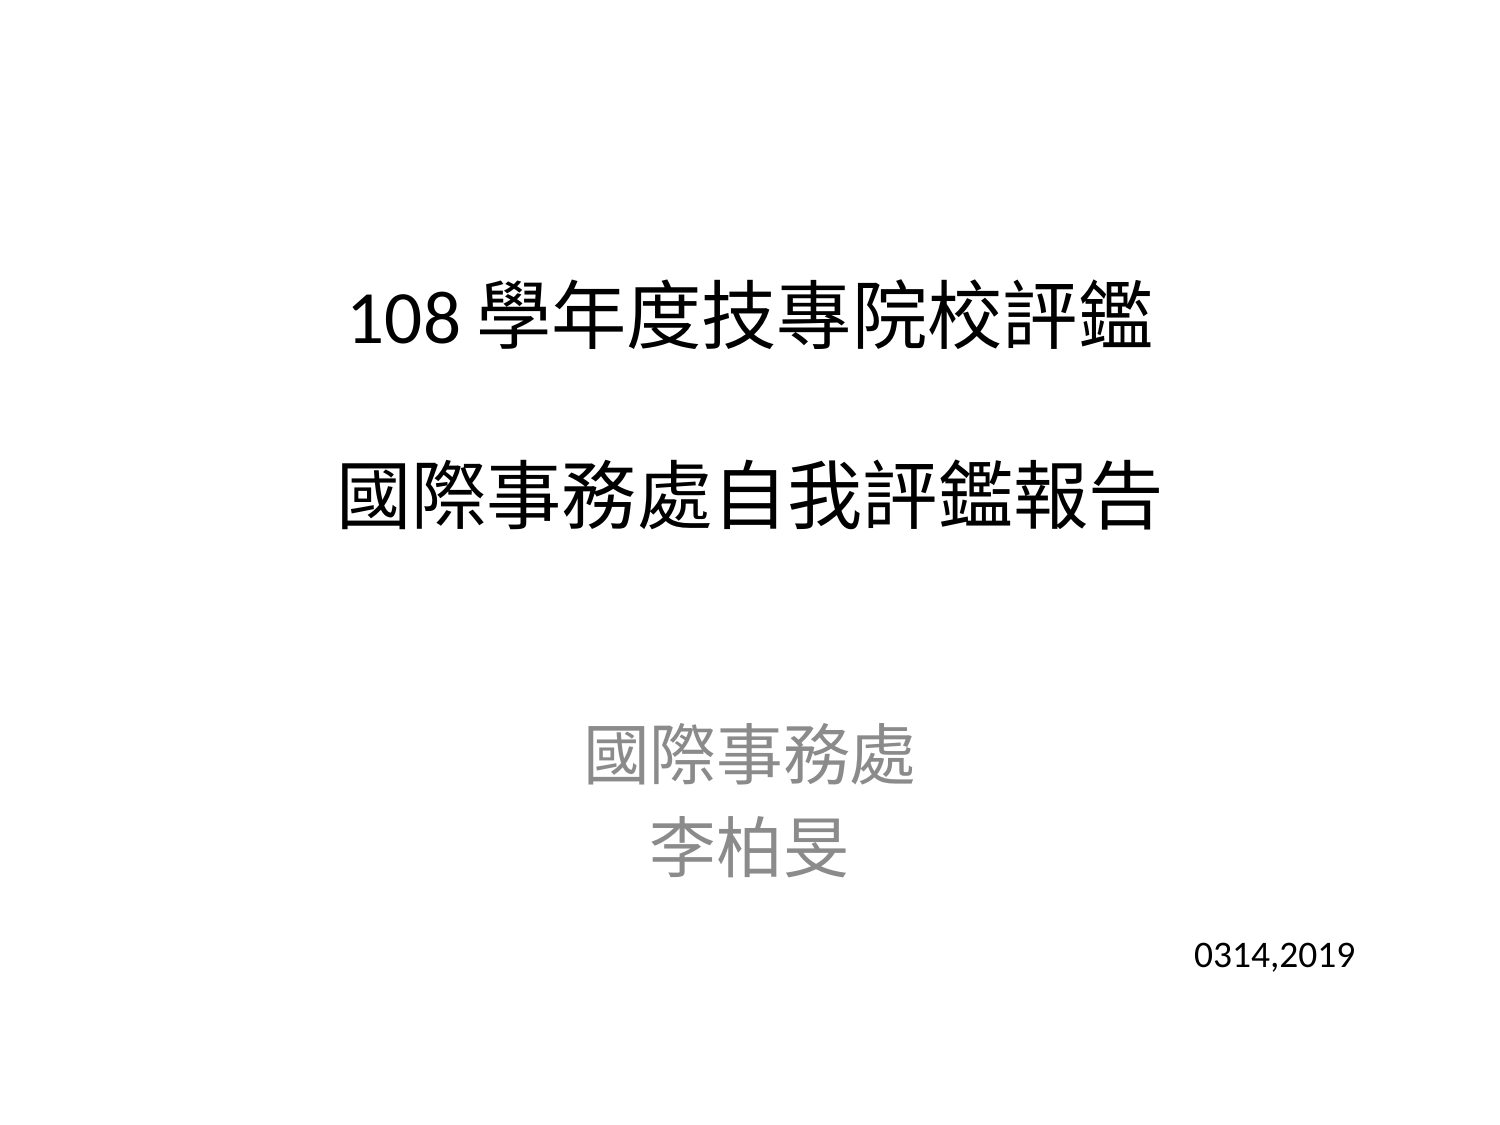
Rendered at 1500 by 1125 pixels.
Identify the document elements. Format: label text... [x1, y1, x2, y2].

title 108學年度技專院校評鑑 國際事務處自我評鑑報告 [112, 259, 1388, 547]
text_box 0314,2019 [1179, 922, 1371, 983]
subtitle 國際事務處 李柏旻 [225, 705, 1275, 923]
